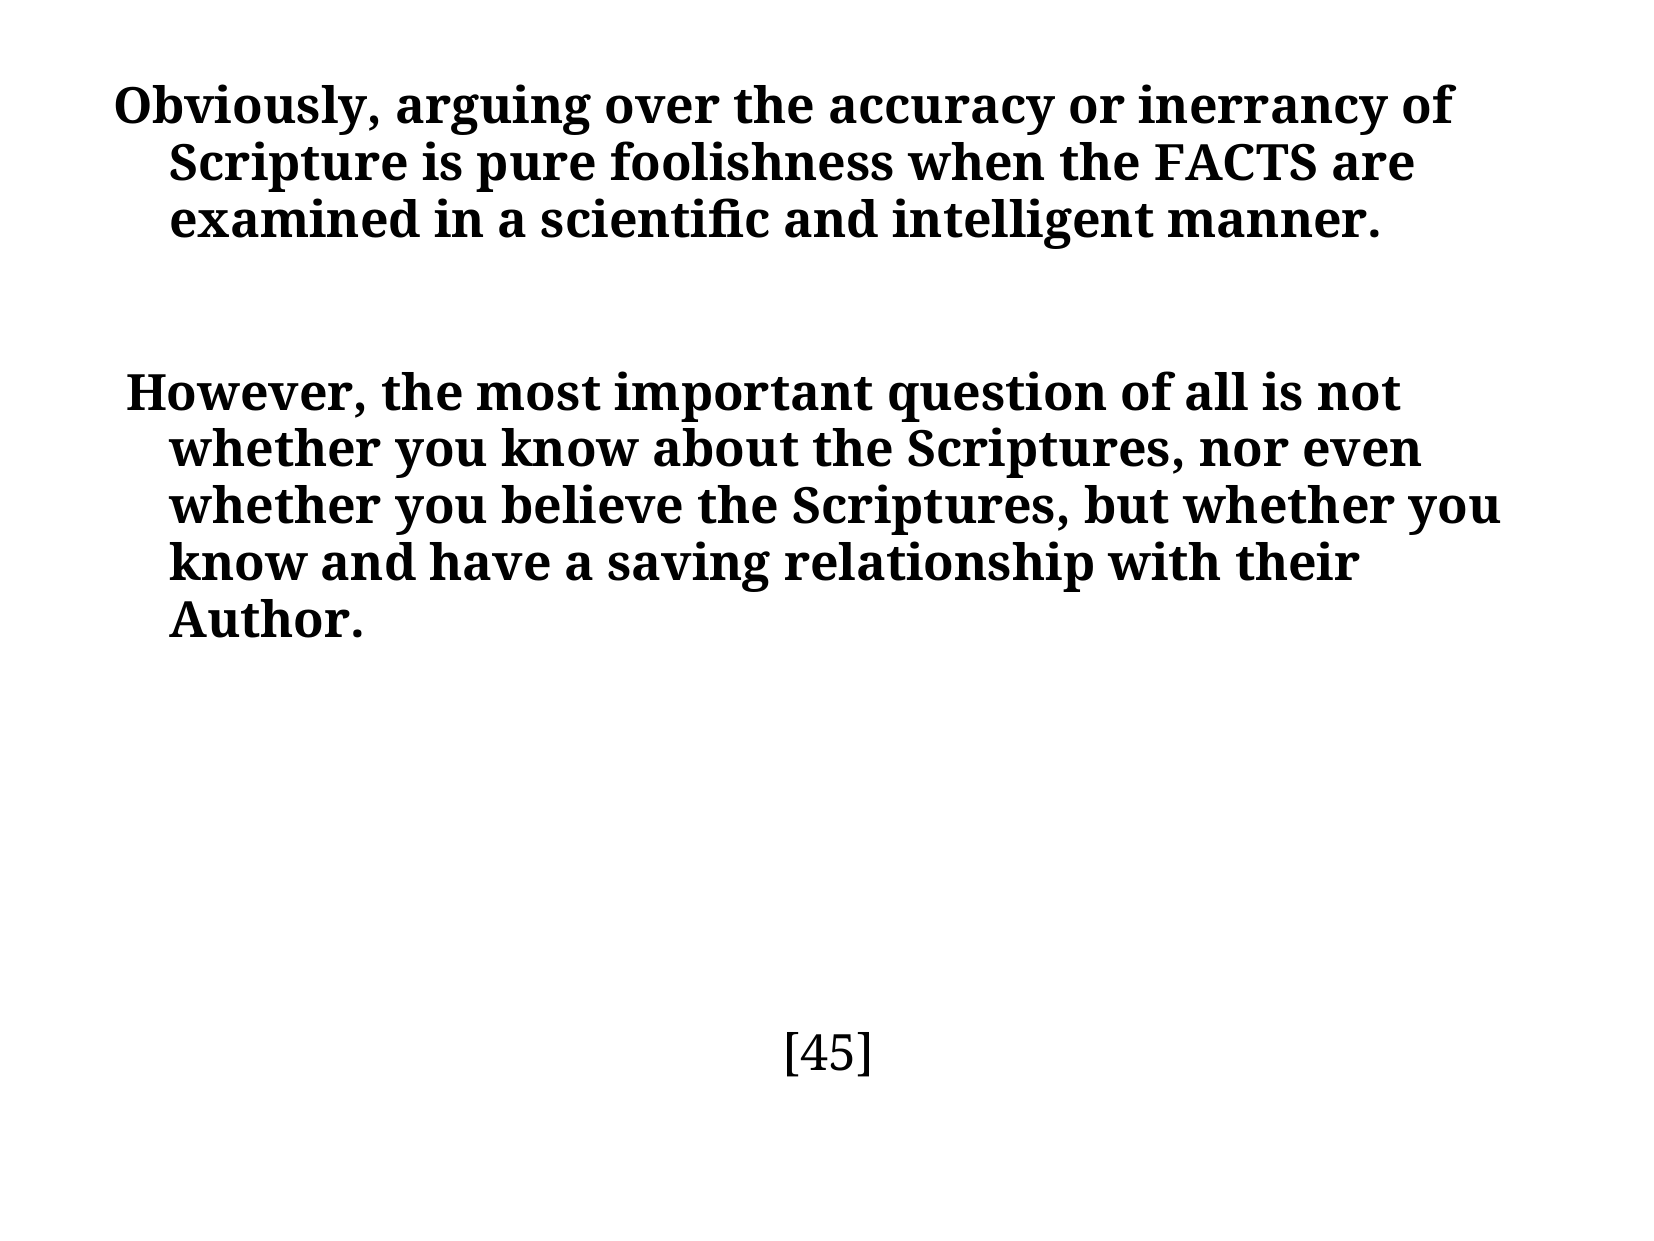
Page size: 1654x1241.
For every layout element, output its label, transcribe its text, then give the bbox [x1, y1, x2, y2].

list Obviously, arguing over the accuracy or inerrancy of Scripture is pure foolishness when the FACTS are examined in a scientific and intelligent manner. However, the most important question of all is not whether you know about the Scriptures, nor even whether you believe the Scriptures, but whether you know and have a saving relationship with their Author. [45] [56, 75, 1545, 1106]
